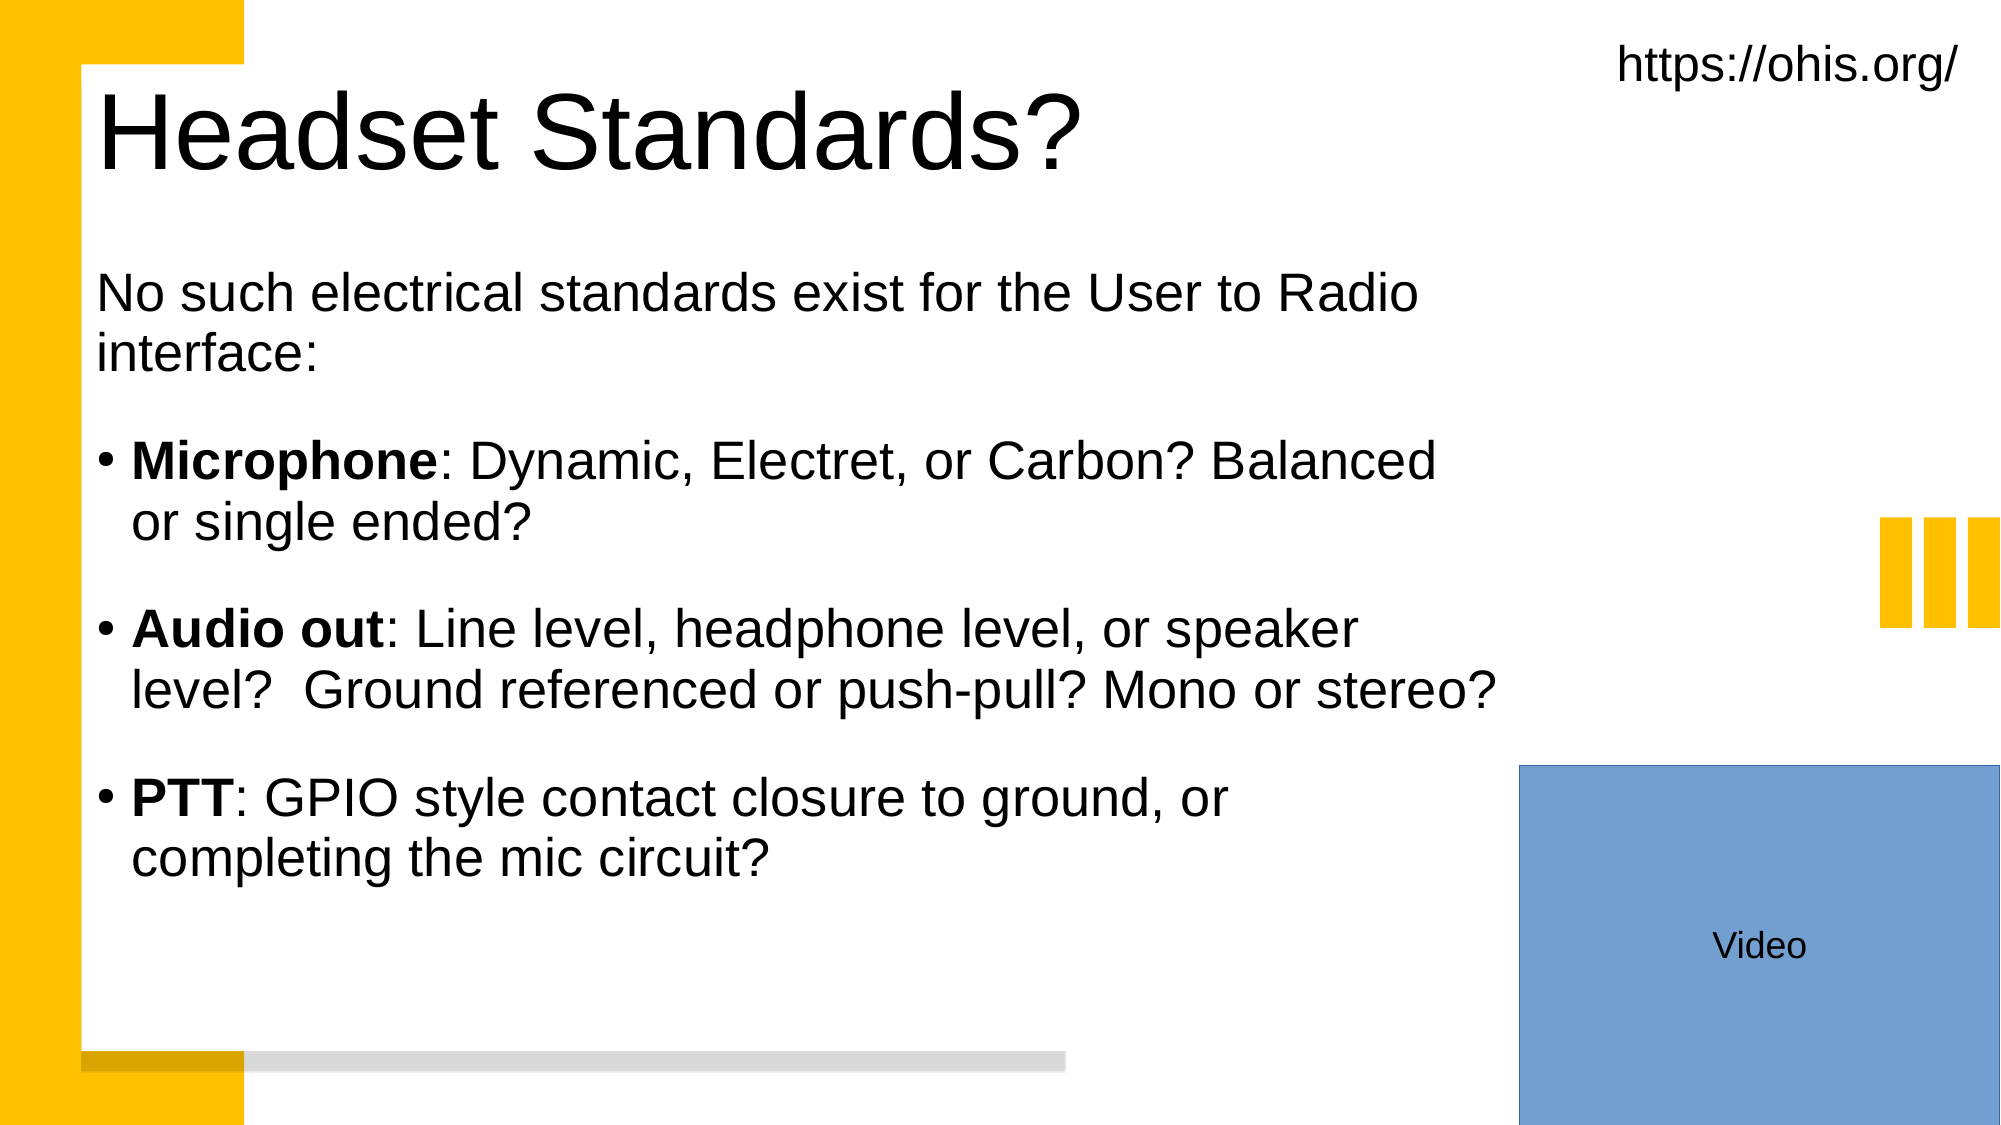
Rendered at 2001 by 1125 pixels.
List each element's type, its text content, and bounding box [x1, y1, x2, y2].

text_box https://ohis.org/ [1590, 29, 1974, 105]
text_box No such electrical standards exist for the User to Radio interface: Microphone: Dynamic, Electret, or Carbon? Balanced or single ended? Audio out: Line level, headphone level, or speaker level? Ground referenced or push-pull? Mono or stereo? PTT: GPIO style contact closure to ground, or completing the mic circuit? [81, 254, 1516, 1036]
text_box [0, 0, 2000, 1125]
text_box Video [1519, 765, 2000, 1125]
text_box Headset Standards? [81, 64, 1921, 201]
